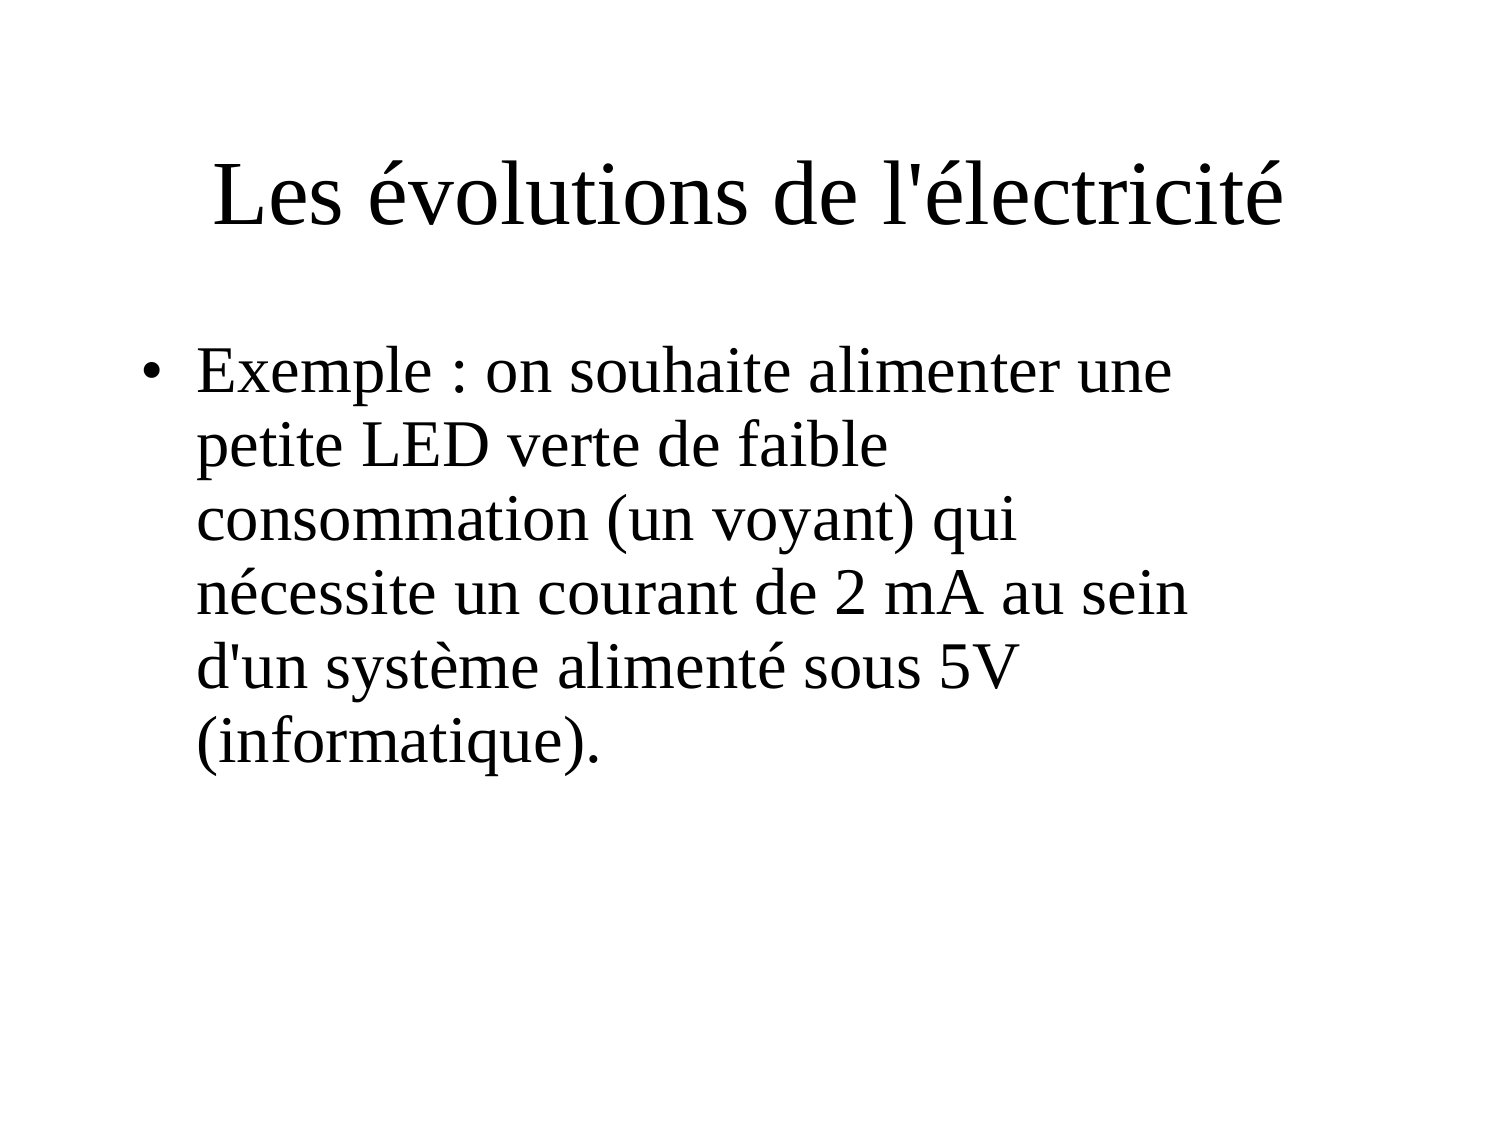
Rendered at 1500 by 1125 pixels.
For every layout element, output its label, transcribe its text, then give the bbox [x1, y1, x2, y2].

list Exemple : on souhaite alimenter une petite LED verte de faible consommation (un voyant) qui nécessite un courant de 2 mA au sein d'un système alimenté sous 5V (informatique). [124, 324, 1288, 1026]
title Les évolutions de l'électricité [112, 99, 1388, 288]
